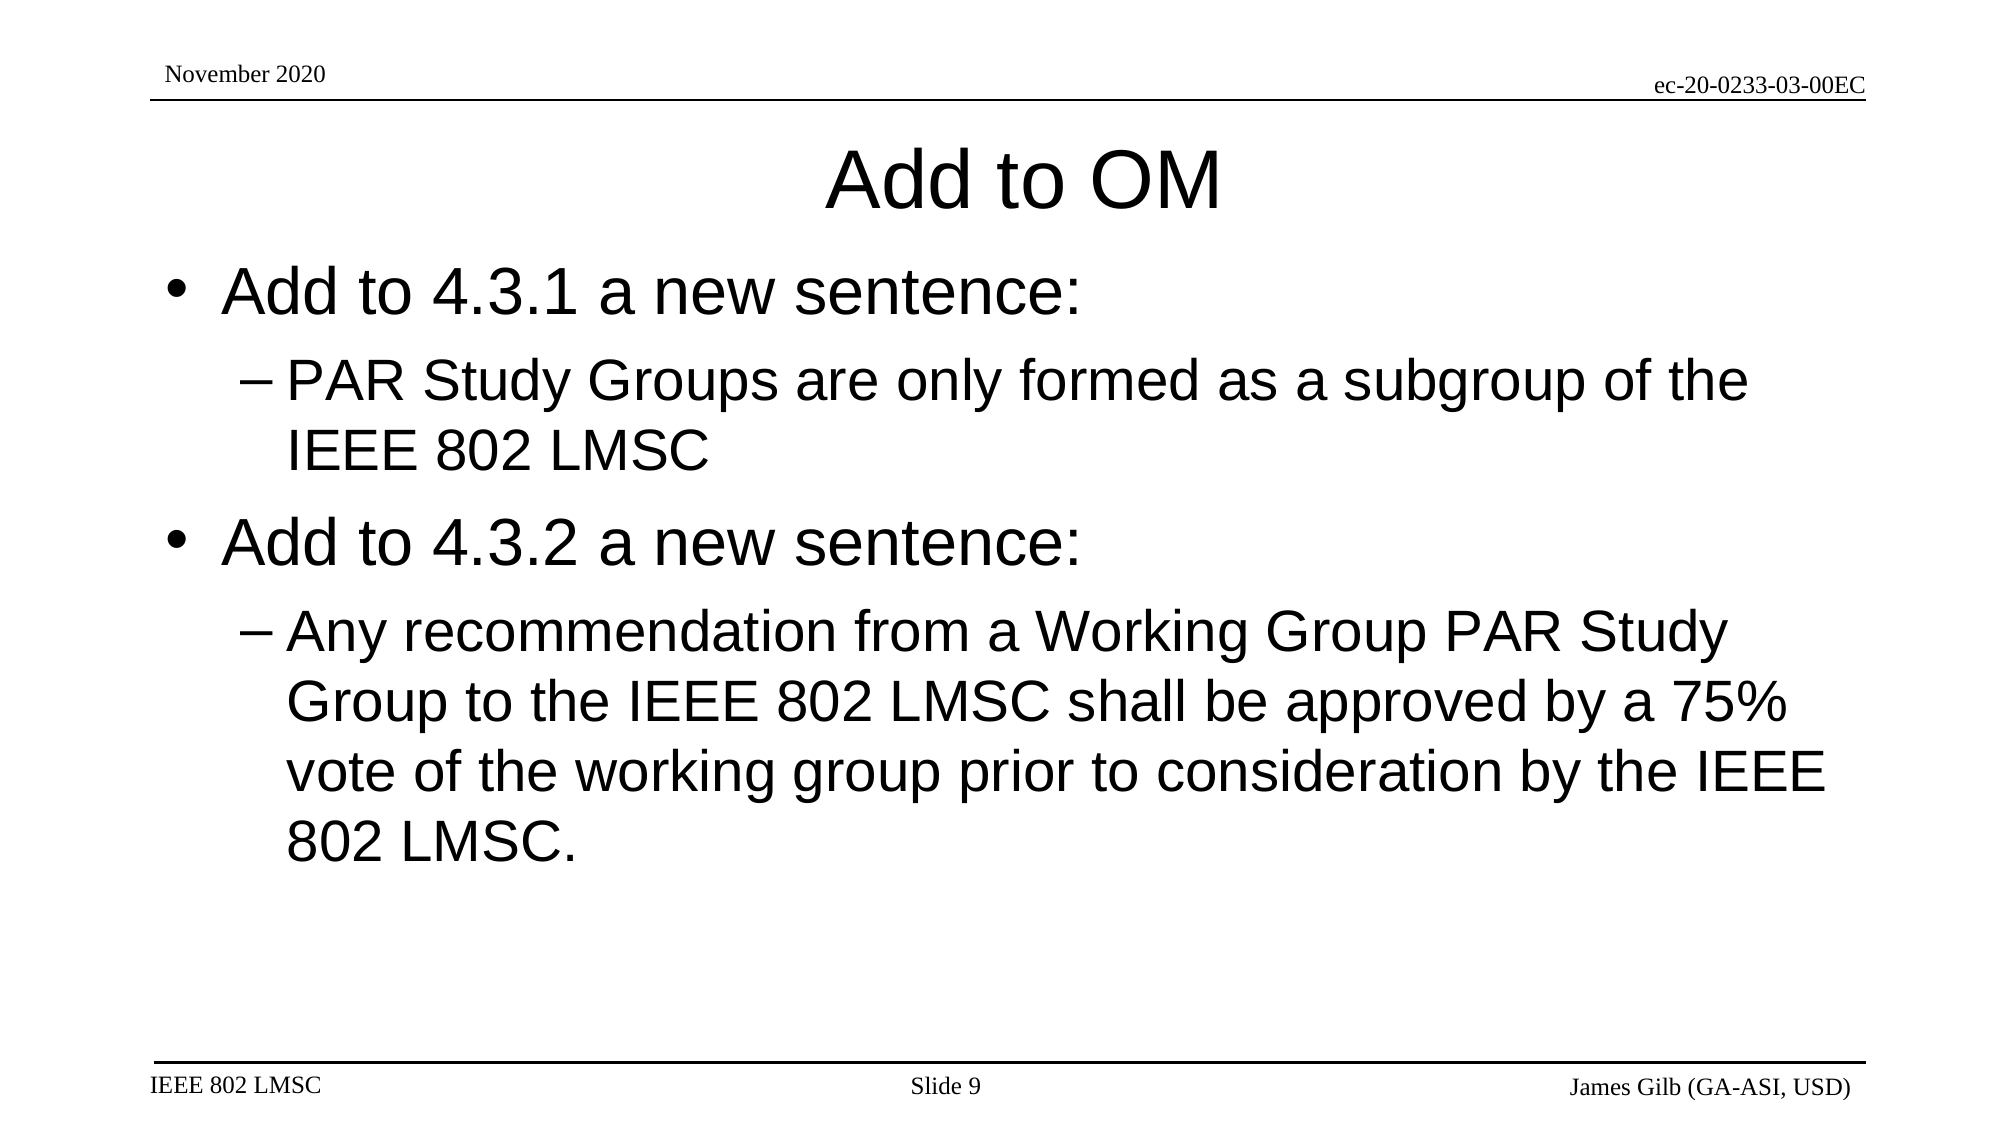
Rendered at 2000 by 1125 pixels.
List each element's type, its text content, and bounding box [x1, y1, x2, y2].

list Add to 4.3.1 a new sentence: PAR Study Groups are only formed as a subgroup of the IEEE 802 LMSC Add to 4.3.2 a new sentence: Any recommendation from a Working Group PAR Study Group to the IEEE 802 LMSC shall be approved by a 75% vote of the working group prior to consideration by the IEEE 802 LMSC. [149, 239, 1900, 1051]
title Add to OM [149, 112, 1900, 238]
